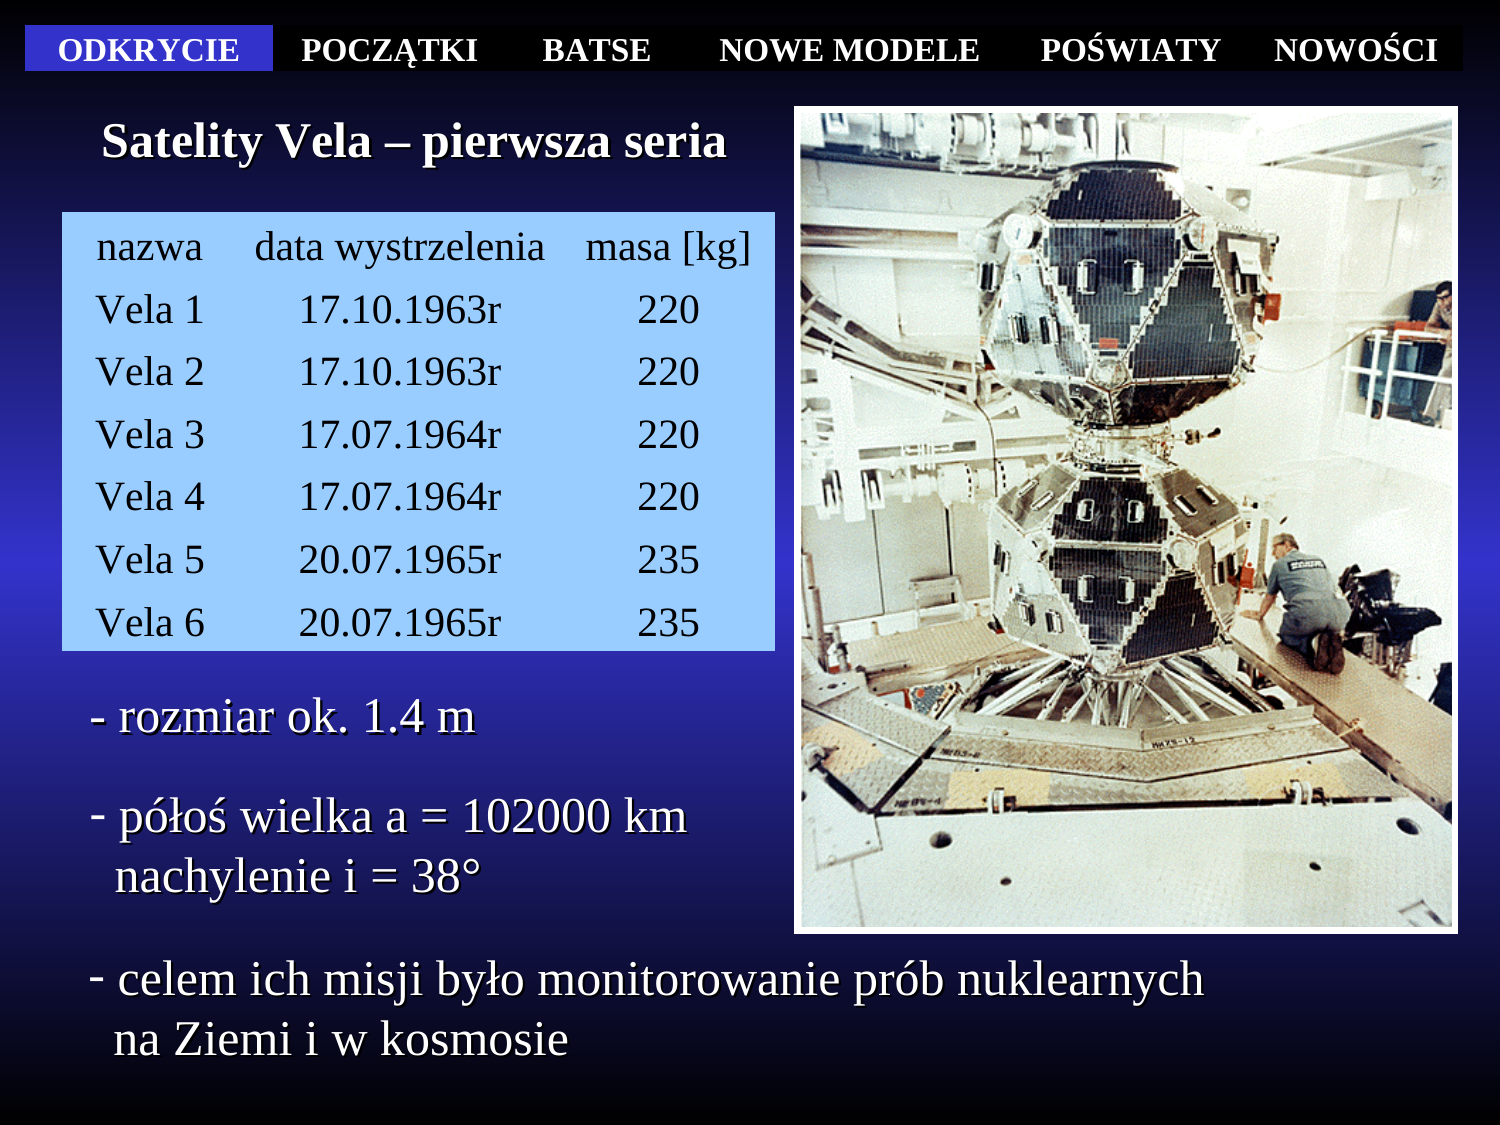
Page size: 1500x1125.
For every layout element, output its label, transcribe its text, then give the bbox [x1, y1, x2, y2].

table_cell 235 [563, 525, 775, 588]
table_cell Vela 3 [62, 400, 238, 463]
table_header BATSE [507, 25, 688, 71]
table_cell Vela 4 [62, 463, 238, 525]
table_header data wystrzelenia [238, 212, 563, 275]
table_cell Vela 5 [62, 525, 238, 588]
table_header NOWE MODELE [688, 25, 1013, 71]
table_header ODKRYCIE [25, 25, 273, 71]
table_header nazwa [62, 212, 238, 275]
picture [800, 112, 1453, 928]
table_cell 20.07.1965r [238, 588, 563, 651]
table_header masa [kg] [563, 212, 775, 275]
table_cell 20.07.1965r [238, 525, 563, 588]
table_cell 17.07.1964r [238, 463, 563, 525]
table_cell 220 [563, 400, 775, 463]
table_cell 220 [563, 463, 775, 525]
text_box Satelity Vela – pierwsza seria [87, 99, 743, 176]
table_cell Vela 2 [62, 338, 238, 400]
table_cell 220 [563, 338, 775, 400]
table_header NOWOŚCI [1250, 25, 1463, 71]
text_box półoś wielka a = 102000 km nachylenie i = 38° [74, 774, 703, 911]
table_cell 17.10.1963r [238, 338, 563, 400]
table_cell 17.07.1964r [238, 400, 563, 463]
table_cell 220 [563, 275, 775, 338]
table_cell Vela 1 [62, 275, 238, 338]
table_header POCZĄTKI [273, 25, 507, 71]
table_cell 17.10.1963r [238, 275, 563, 338]
table_cell 235 [563, 588, 775, 651]
table_header POŚWIATY [1013, 25, 1250, 71]
text_box - rozmiar ok. 1.4 m [74, 674, 492, 751]
table_cell Vela 6 [62, 588, 238, 651]
text_box celem ich misji było monitorowanie prób nuklearnych na Ziemi i w kosmosie [73, 937, 1221, 1073]
